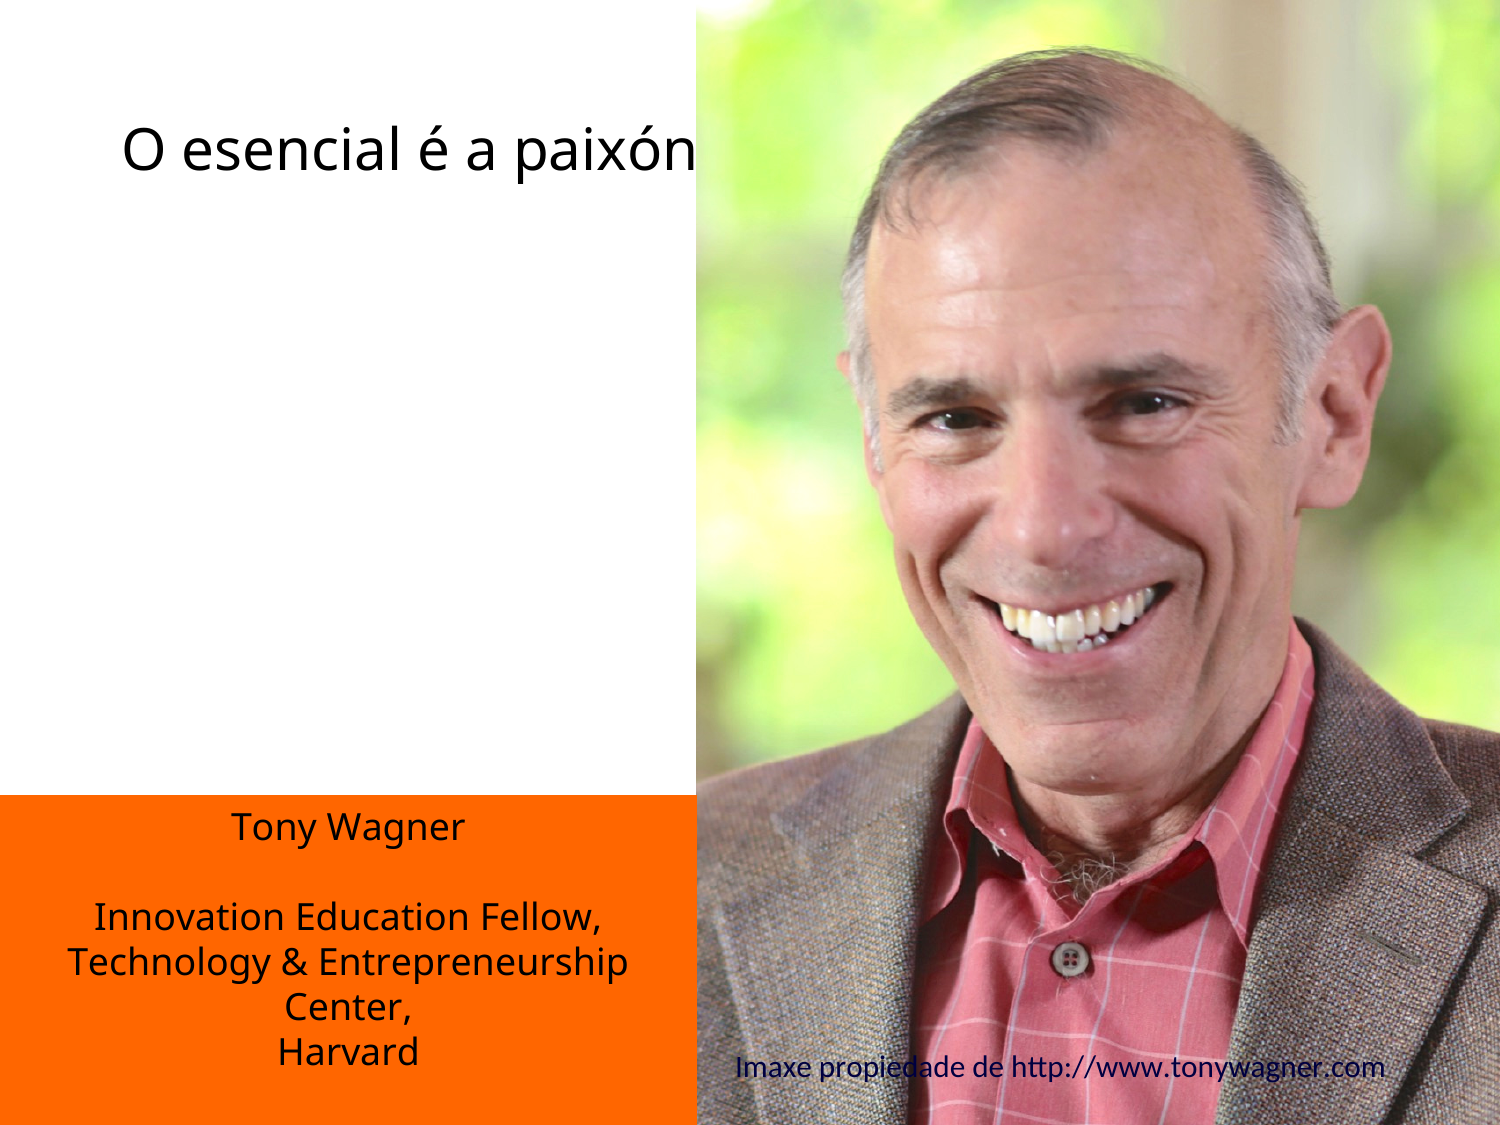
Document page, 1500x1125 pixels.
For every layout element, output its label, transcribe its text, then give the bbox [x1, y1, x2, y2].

text_box O esencial é a paixón [106, 104, 632, 189]
picture [696, 0, 1500, 1125]
text_box Imaxe propiedade de http://www.tonywagner.com [720, 1039, 1500, 1099]
text_box Tony Wagner Innovation Education Fellow, Technology & Entrepreneurship Center, Harvard Cambridge, Usa [0, 795, 697, 1125]
